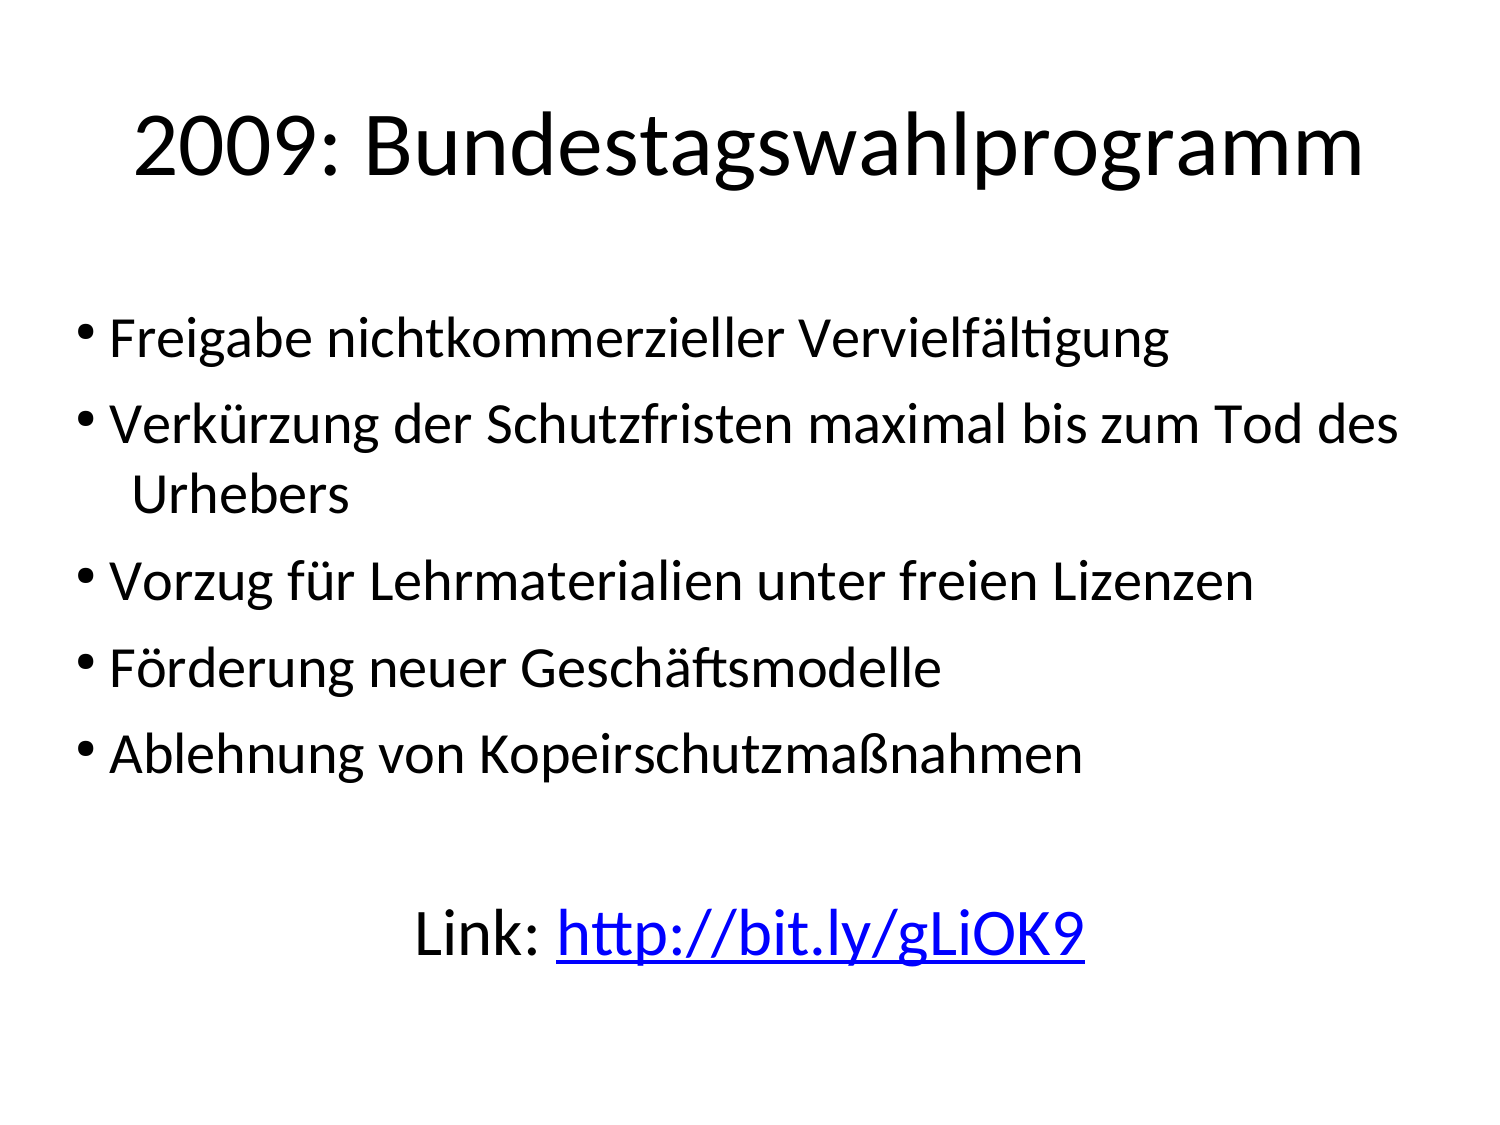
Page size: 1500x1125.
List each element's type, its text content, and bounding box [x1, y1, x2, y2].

title 2009: Bundestagswahlprogramm [75, 21, 1426, 167]
subtitle Freigabe nichtkommerzieller Vervielfältigung Verkürzung der Schutzfristen maximal bis zum Tod des Urhebers Vorzug für Lehrmaterialien unter freien Lizenzen Förderung neuer Geschäftsmodelle Ablehnung von Kopeirschutzmaßnahmen Link: http://bit.ly/gLiOK9 [75, 167, 1426, 1101]
